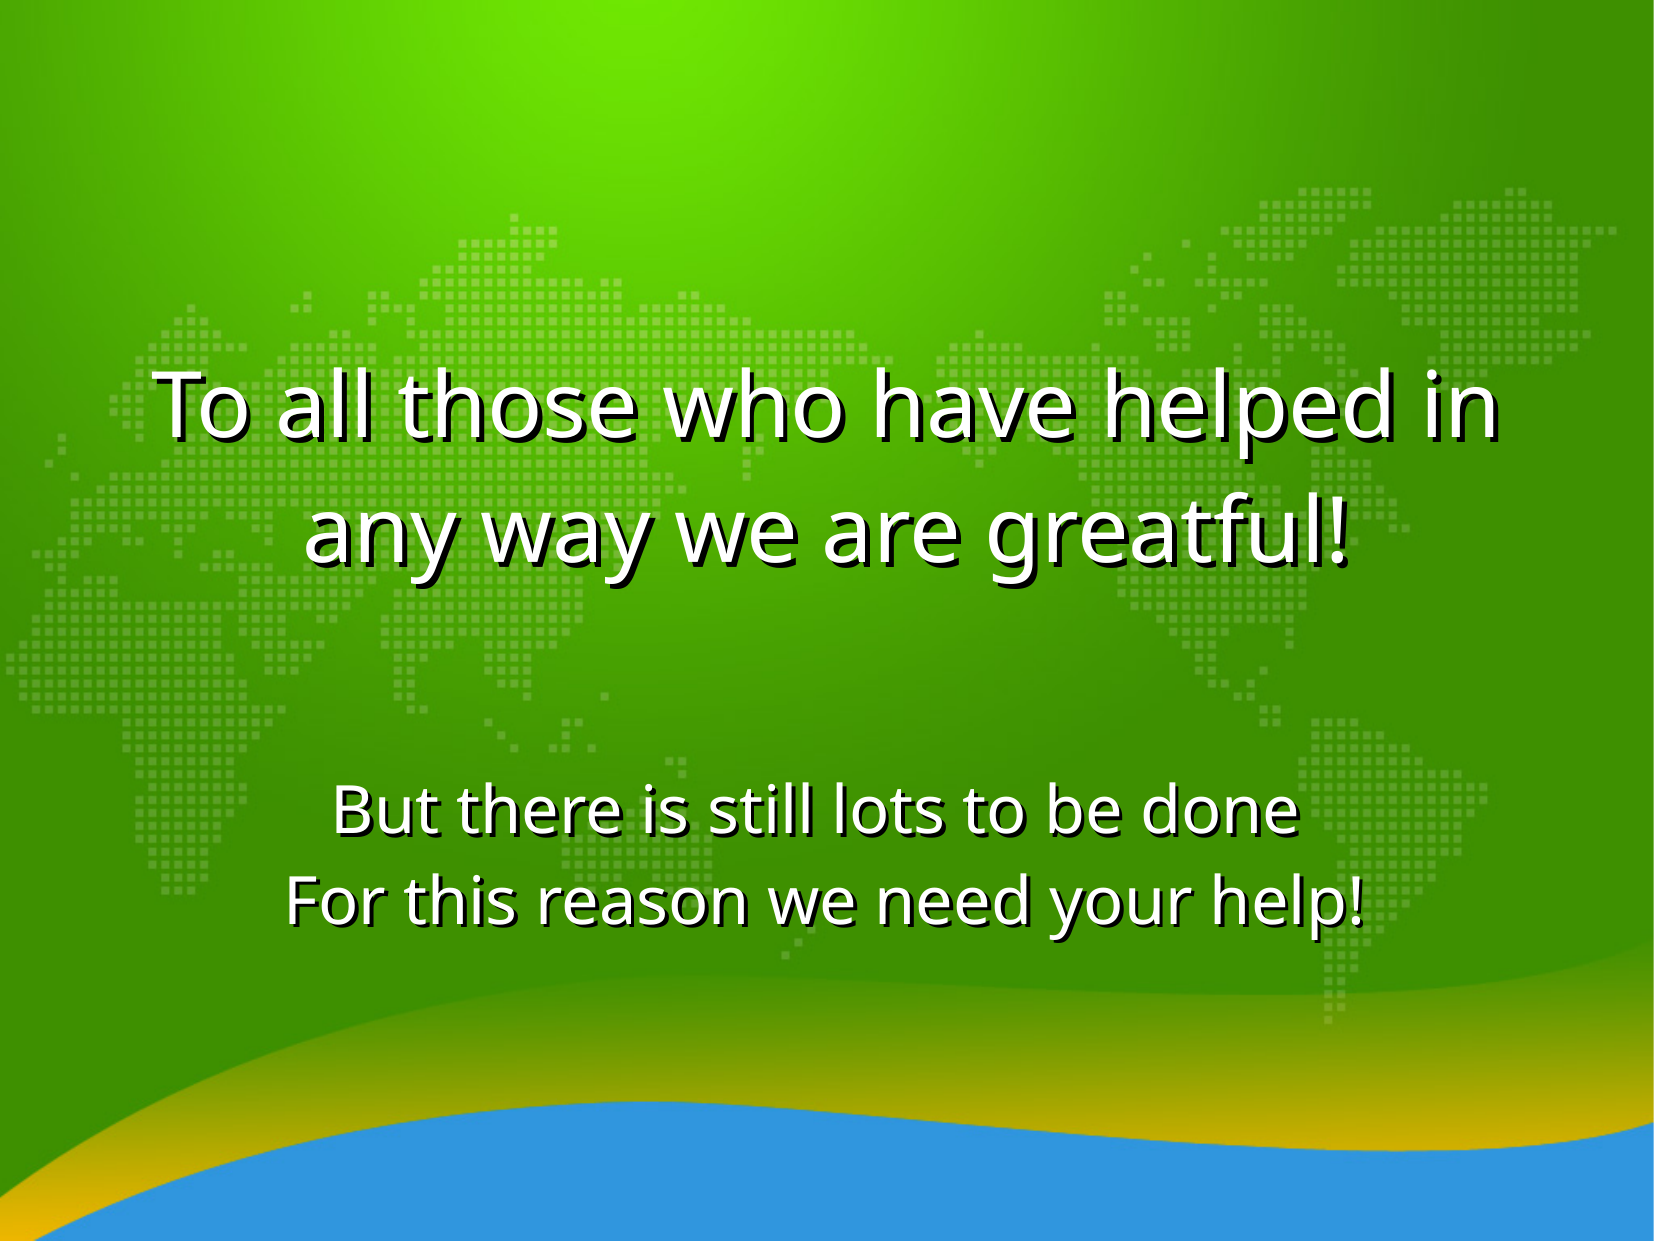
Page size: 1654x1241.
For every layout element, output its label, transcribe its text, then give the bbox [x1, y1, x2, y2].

title To all those who have helped in any way we are greatful! [122, 331, 1531, 598]
picture [0, 0, 1654, 1241]
subtitle But there is still lots to be done For this reason we need your help! [112, 649, 1538, 966]
